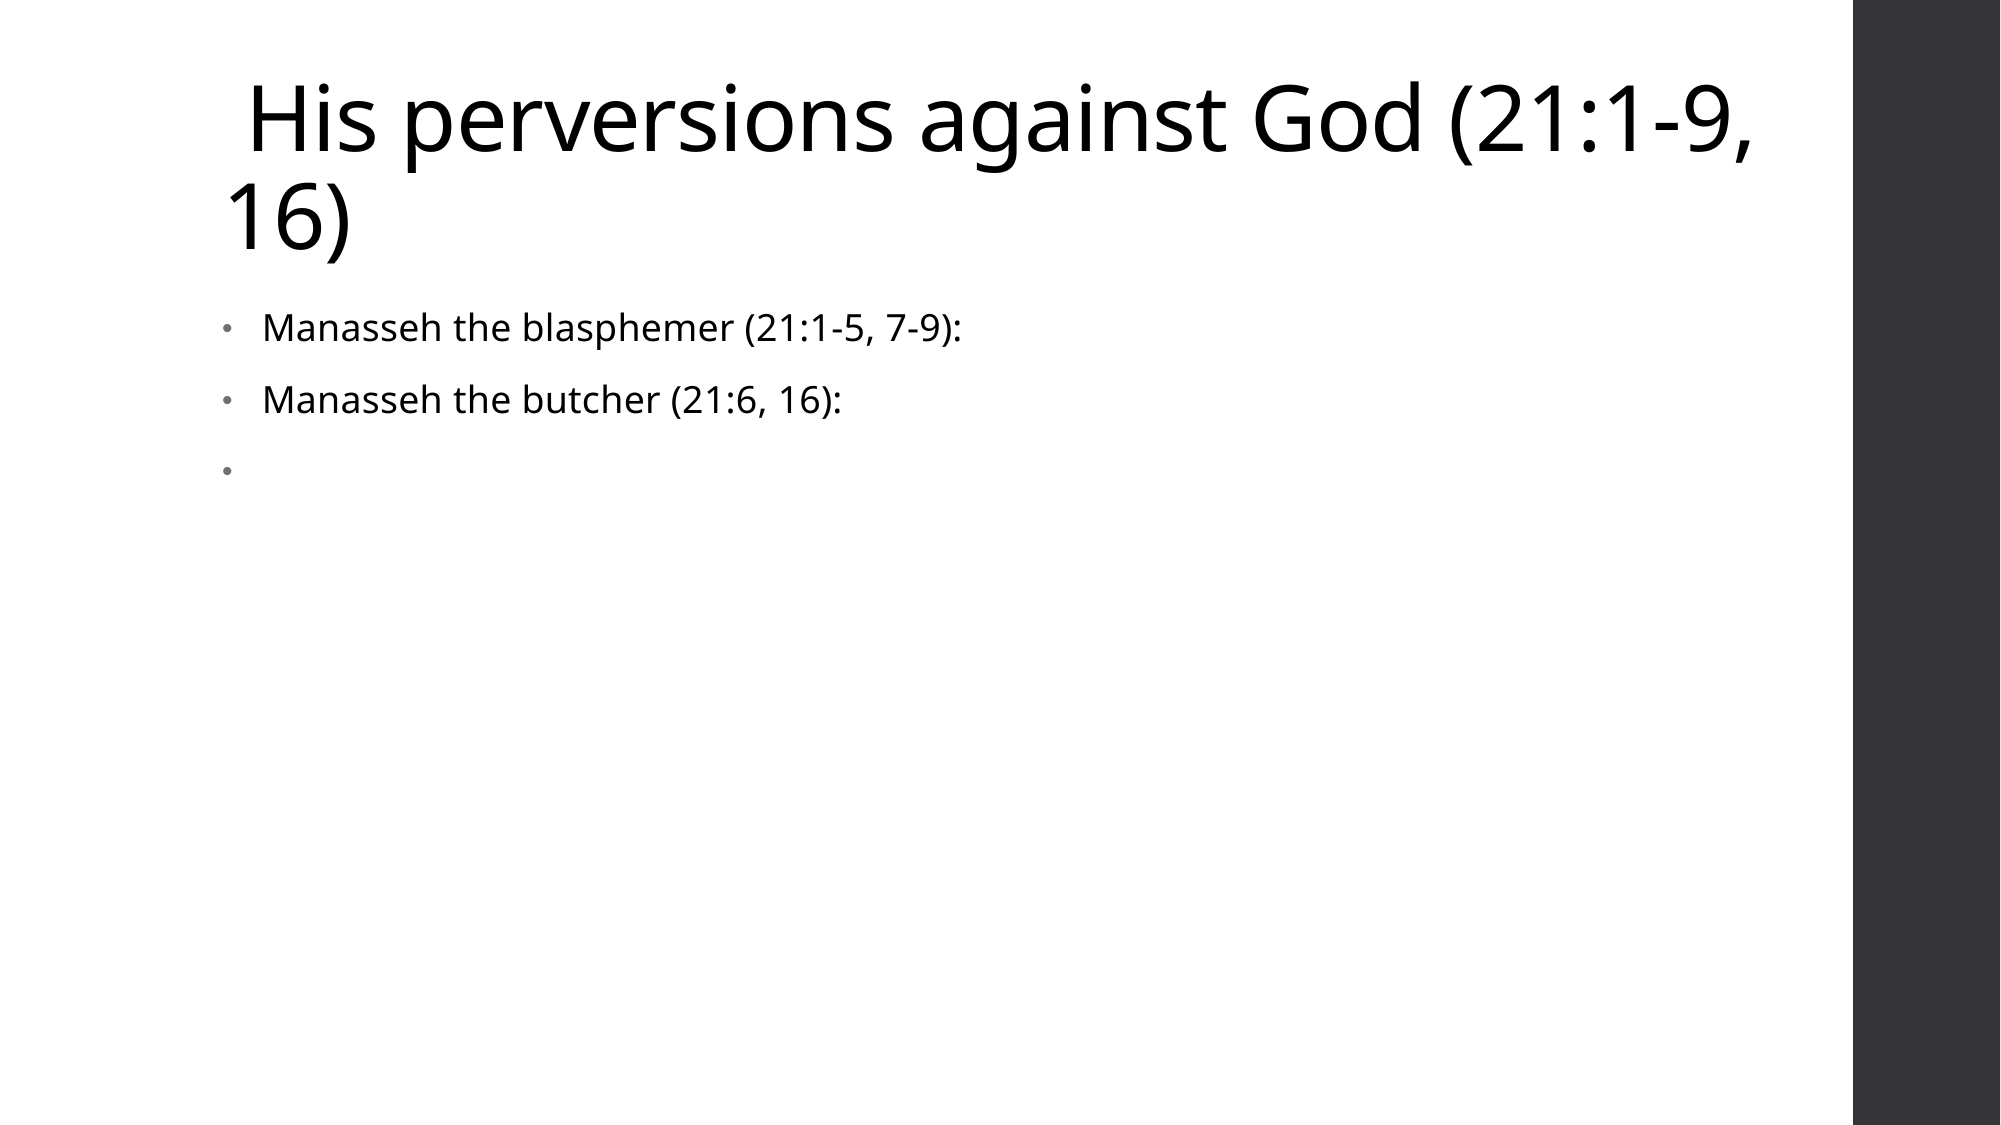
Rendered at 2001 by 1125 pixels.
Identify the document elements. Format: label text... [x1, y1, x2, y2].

list Manasseh the blasphemer (21:1-5, 7-9): Manasseh the butcher (21:6, 16): [206, 299, 1617, 1014]
title His perversions against God (21:1-9, 16) [206, 60, 1797, 278]
